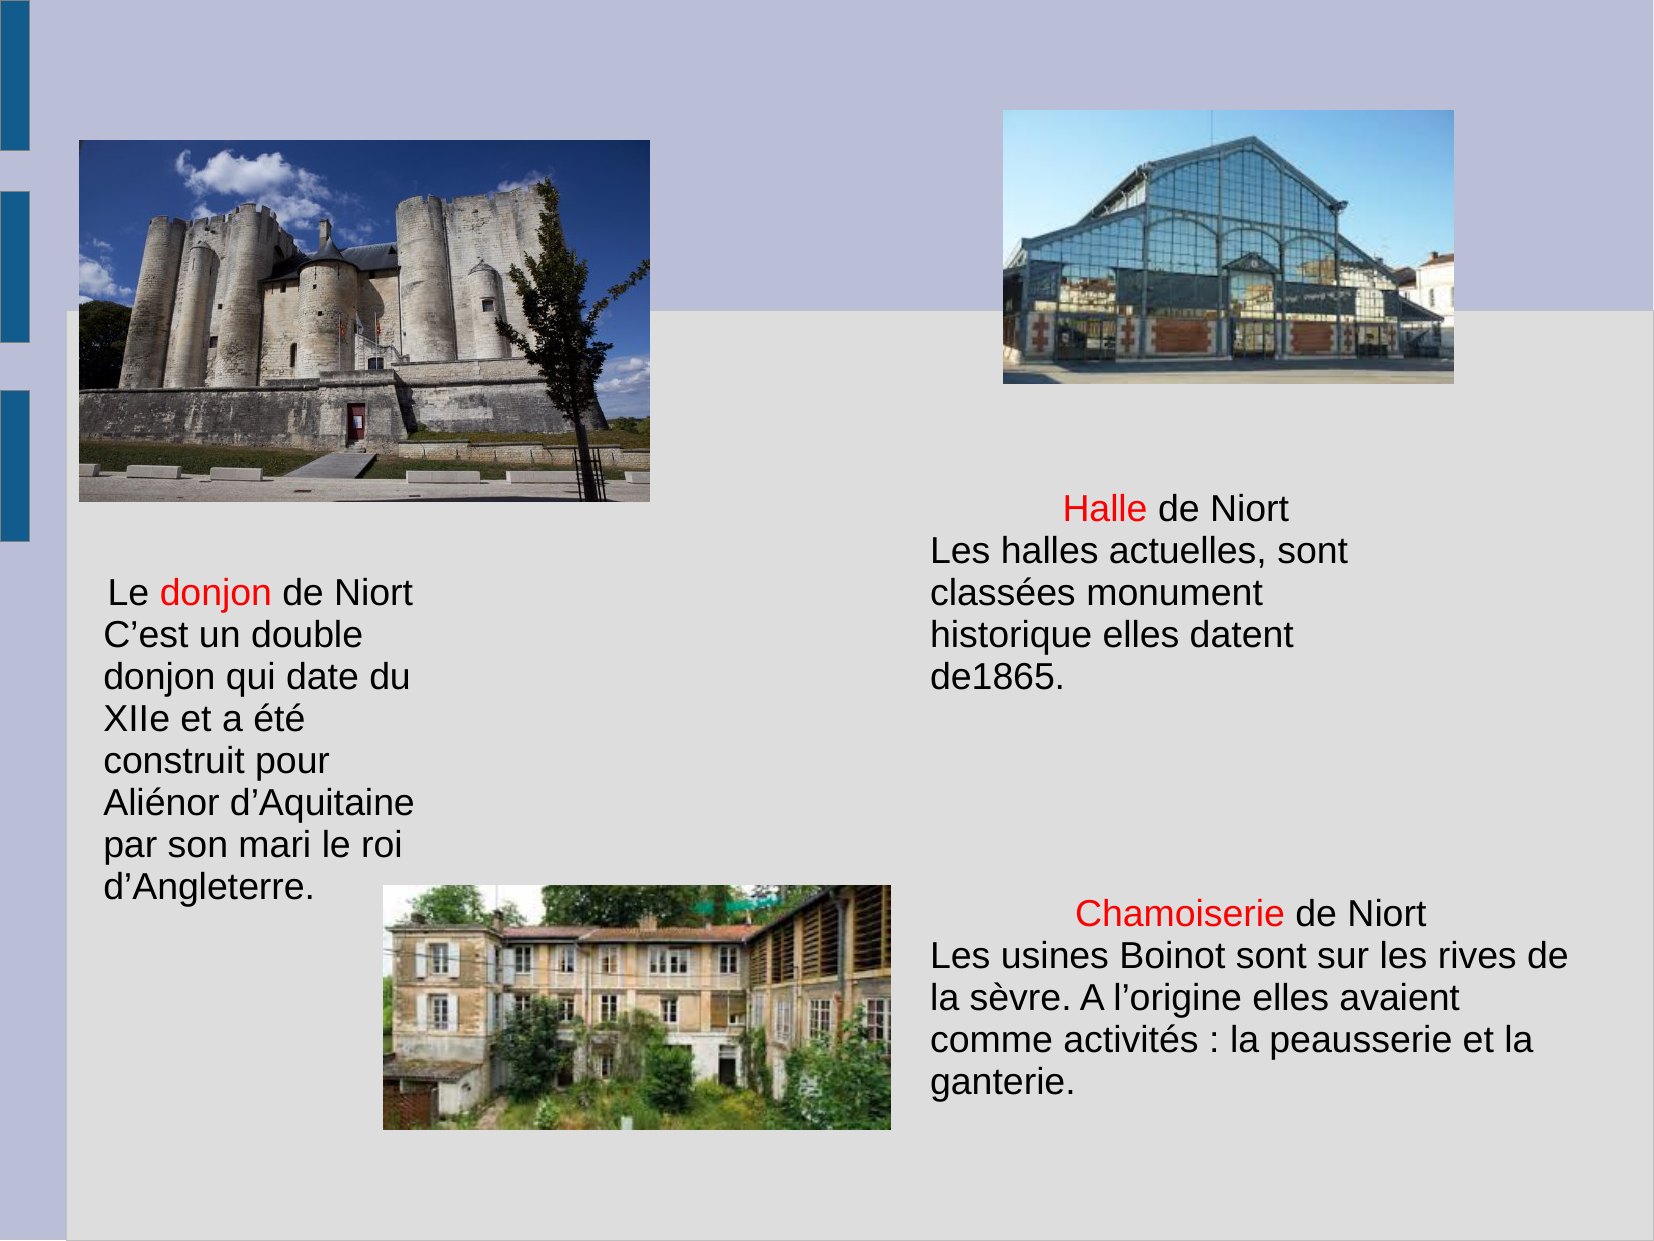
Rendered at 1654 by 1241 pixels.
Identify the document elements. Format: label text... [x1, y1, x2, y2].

picture [1003, 110, 1454, 384]
picture [79, 140, 650, 502]
text_box Chamoiserie de Niort Les usines Boinot sont sur les rives de la sèvre. A l’origine elles avaient comme activités : la peausserie et la ganterie. [915, 885, 1587, 1182]
picture [383, 885, 891, 1130]
text_box Halle de Niort Les halles actuelles, sont classées monument historique elles datent de1865. [915, 480, 1437, 768]
text_box Le donjon de Niort C’est un double donjon qui date du XIIe et a été construit pour Aliénor d’Aquitaine par son mari le roi d’Angleterre. [88, 564, 433, 916]
